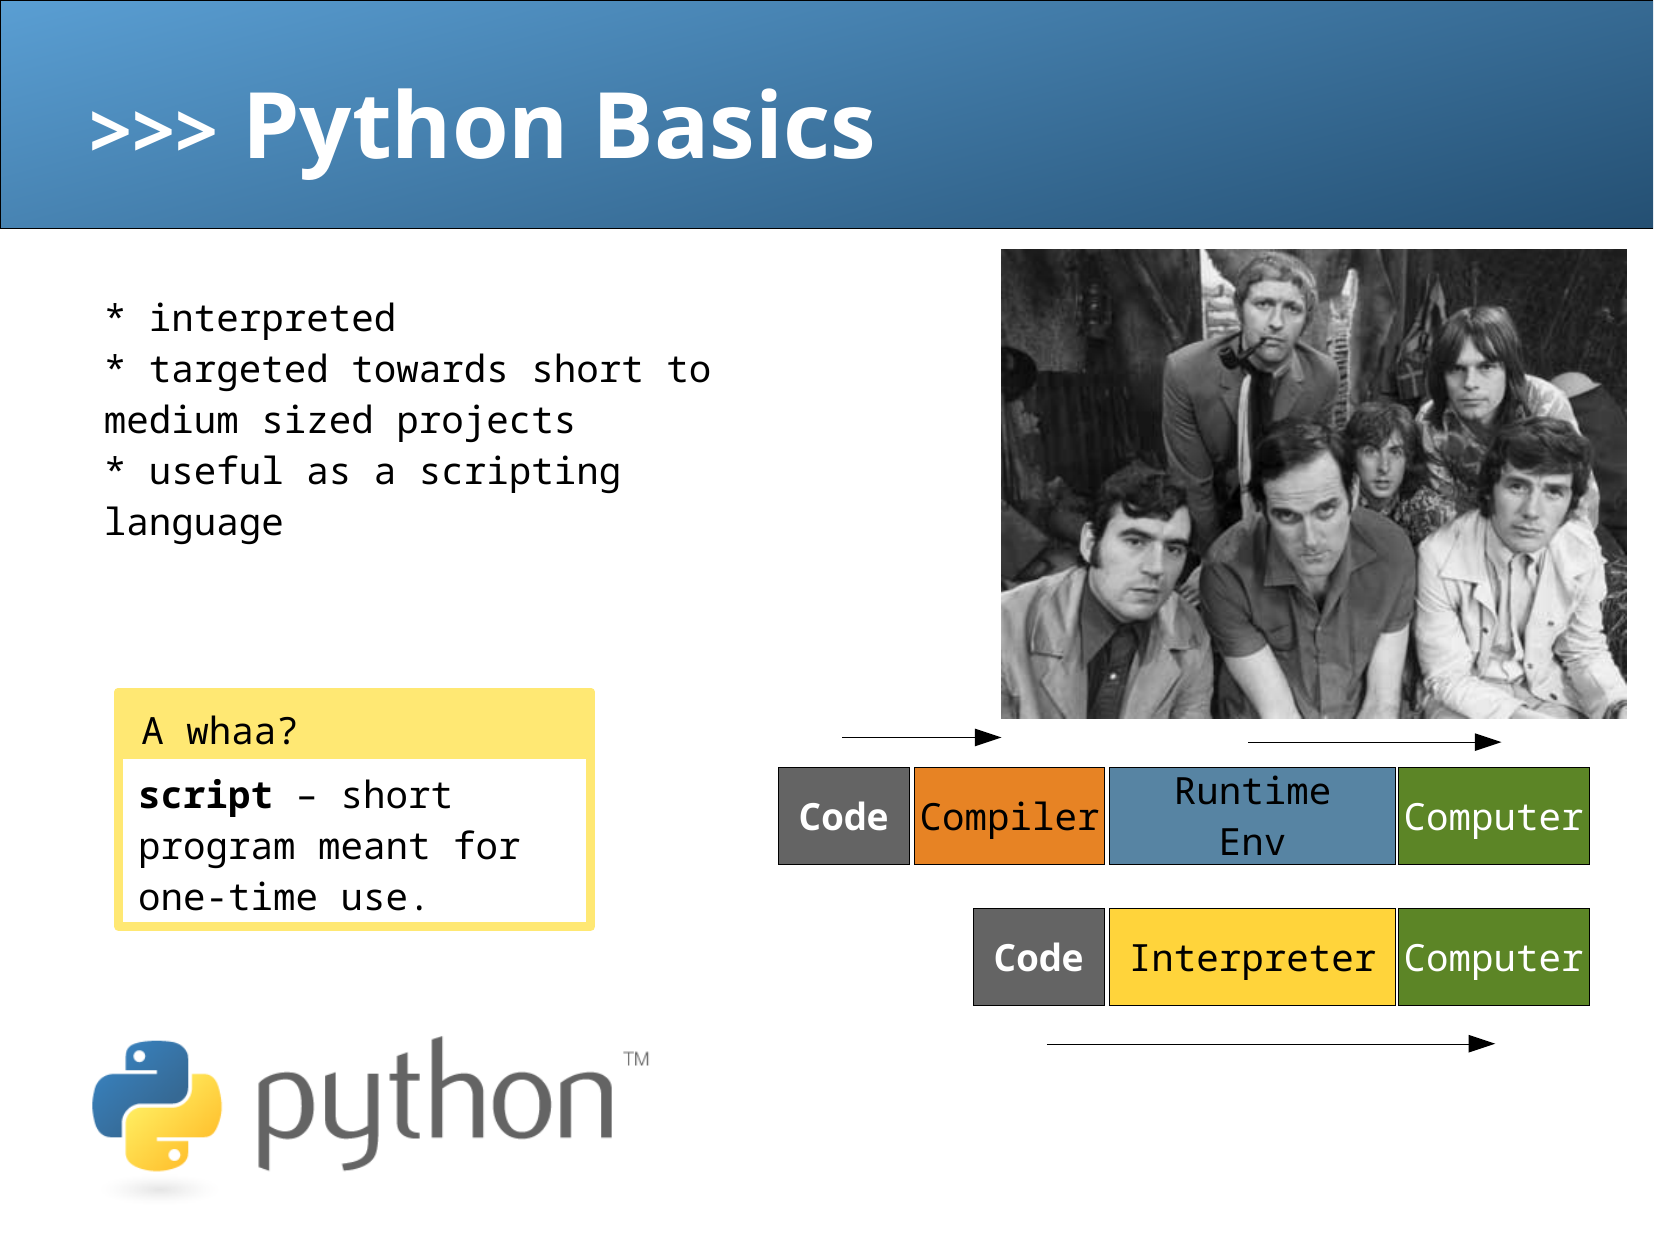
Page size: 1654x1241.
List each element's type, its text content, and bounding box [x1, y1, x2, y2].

text_box >>> Python Basics [74, 53, 1575, 181]
picture [0, 1002, 703, 1241]
text_box Computer [1398, 767, 1590, 865]
text_box Computer [1398, 908, 1590, 1006]
text_box [123, 697, 586, 755]
text_box Interpreter [1109, 908, 1396, 1006]
text_box Runtime Env [1109, 767, 1396, 865]
text_box script – short program meant for one-time use. [123, 760, 583, 903]
text_box Compiler [914, 767, 1105, 865]
text_box [0, 0, 1653, 229]
text_box A whaa? [126, 696, 572, 754]
text_box Code [778, 767, 910, 865]
text_box Code [973, 908, 1105, 1006]
text_box * interpreted * targeted towards short to medium sized projects * useful as a scripting language [88, 284, 783, 511]
picture [1001, 249, 1627, 719]
